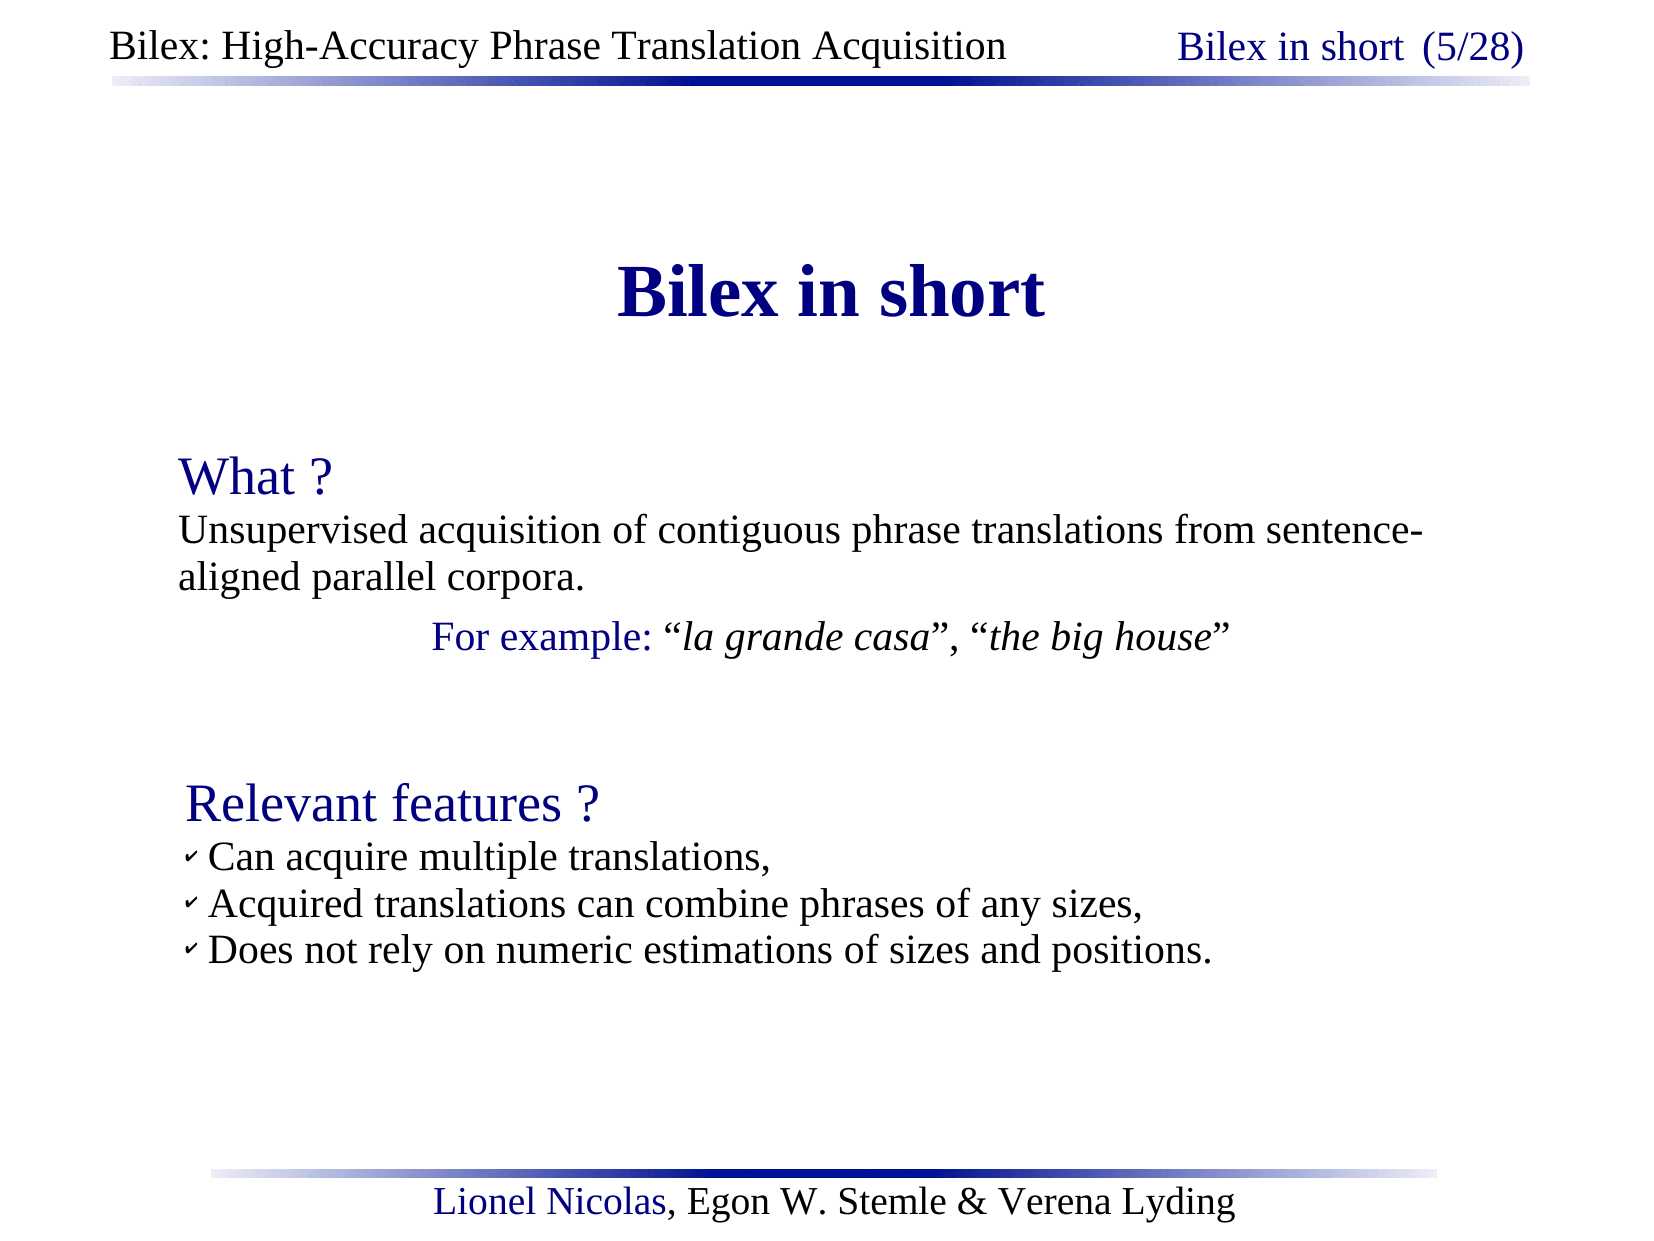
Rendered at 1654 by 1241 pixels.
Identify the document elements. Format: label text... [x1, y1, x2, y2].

picture [112, 76, 1530, 86]
text_box Relevant features ? Can acquire multiple translations, Acquired translations can combine phrases of any sizes, Does not rely on numeric estimations of sizes and positions. [185, 773, 1400, 991]
text_box What ? Unsupervised acquisition of contiguous phrase translations from sentence-aligned parallel corpora. For example: “la grande casa”, “the big house” [178, 446, 1484, 679]
text_box Bilex in short [1162, 15, 1420, 82]
picture [211, 1169, 1437, 1178]
text_box Bilex in short [602, 242, 1063, 355]
